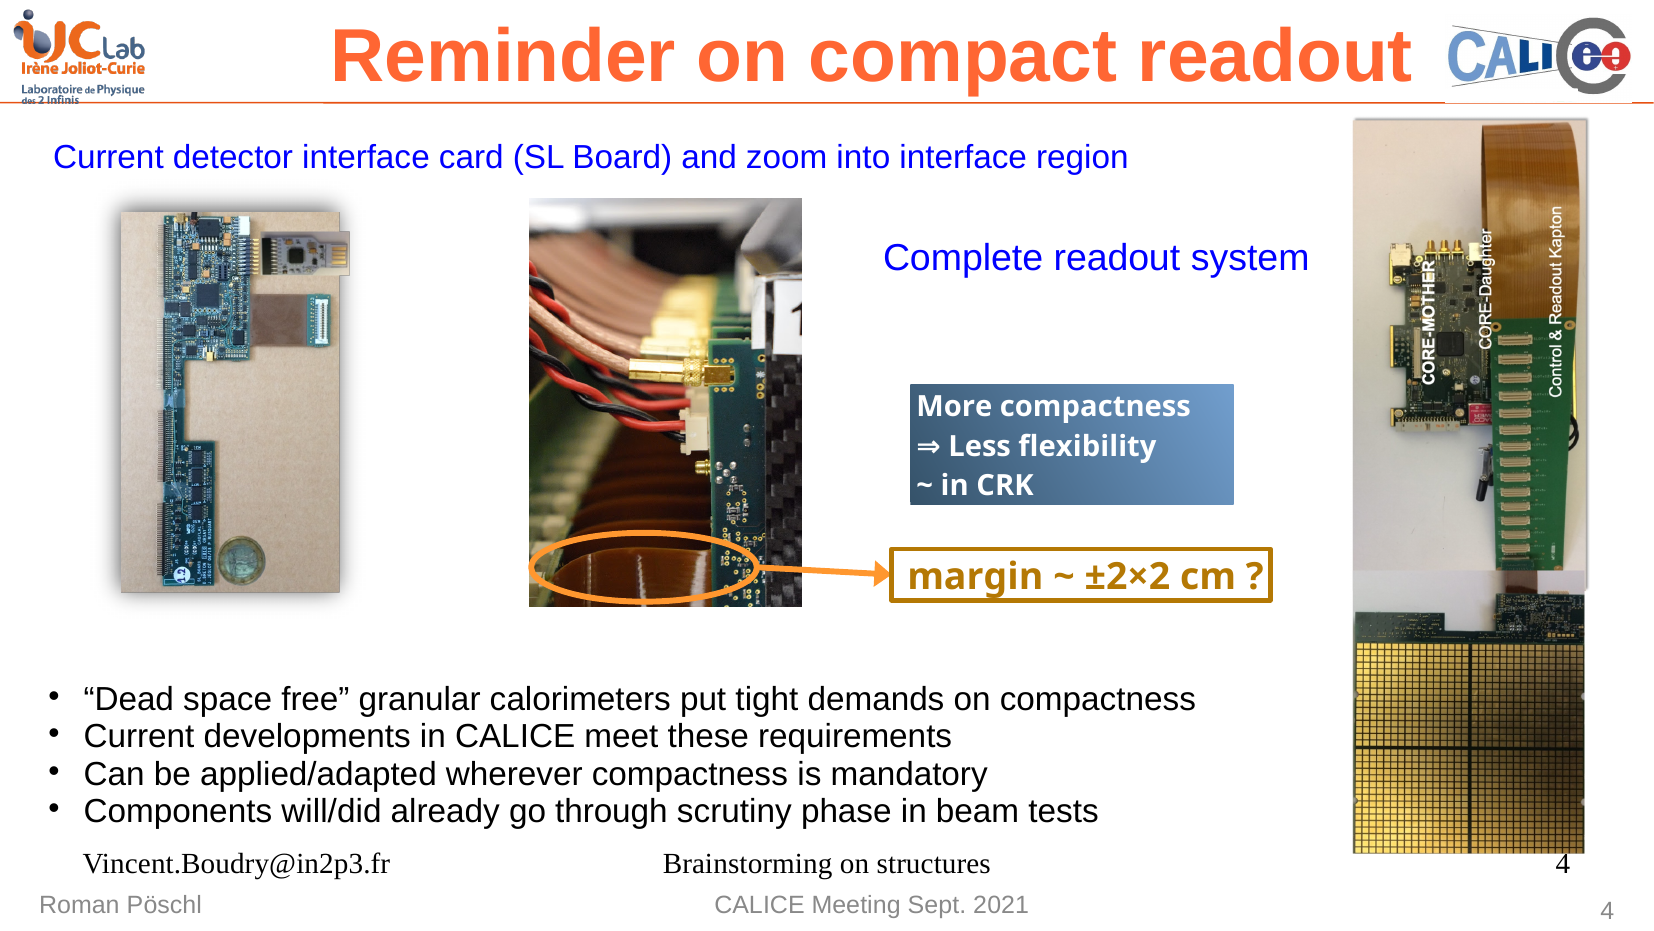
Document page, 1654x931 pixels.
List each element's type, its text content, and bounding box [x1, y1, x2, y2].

picture [85, 177, 371, 624]
text_box More compactness ⇒ Less flexibility ~ in CRK [910, 384, 1234, 505]
text_box “Dead space free” granular calorimeters put tight demands on compactness Current developments in CALICE meet these requirements Can be applied/adapted wherever compactness is mandatory Components will/did already go through scrutiny phase in beam tests [33, 670, 1298, 931]
title Reminder on compact readout [128, 22, 1617, 85]
text_box Complete readout system [868, 225, 1254, 274]
picture [535, 536, 753, 598]
picture [529, 198, 802, 566]
picture [1445, 14, 1632, 103]
picture [1350, 115, 1590, 855]
text_box margin ~ ±2×2 cm ? [891, 549, 1271, 601]
picture [3, 0, 155, 114]
picture [529, 571, 802, 607]
text_box Current detector interface card (SL Board) and zoom into interface region [38, 128, 1012, 177]
